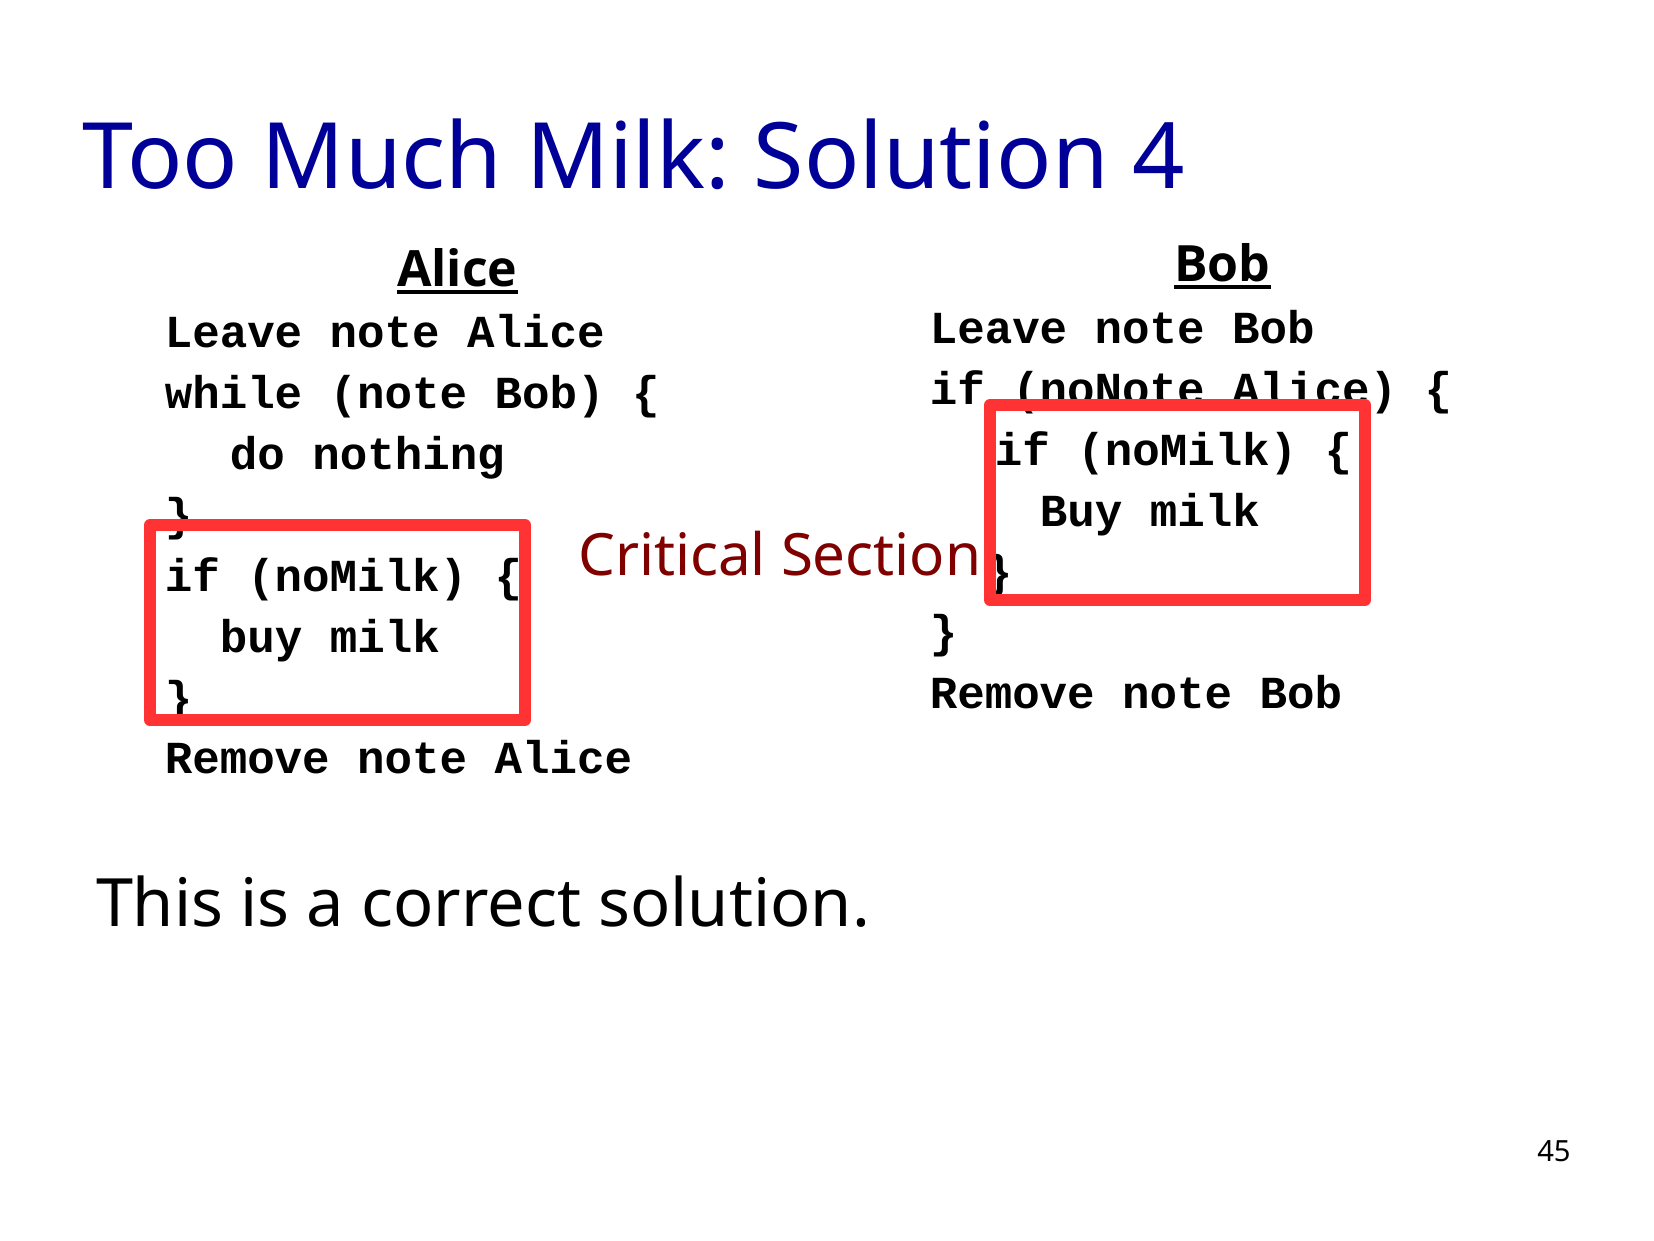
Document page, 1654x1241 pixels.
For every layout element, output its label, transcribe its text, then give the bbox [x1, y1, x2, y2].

list This is a correct solution. [60, 855, 1571, 1096]
title Too Much Milk: Solution 4 [82, 49, 1571, 225]
text_box Bob Leave note Bob if (noNote Alice) { if (noMilk) { Buy milk } } Remove note Bob [840, 220, 1606, 719]
text_box Alice Leave note Alice while (note Bob) { do nothing } if (noMilk) { buy milk } Remove note Alice [75, 225, 841, 785]
text_box Critical Section [563, 505, 976, 586]
